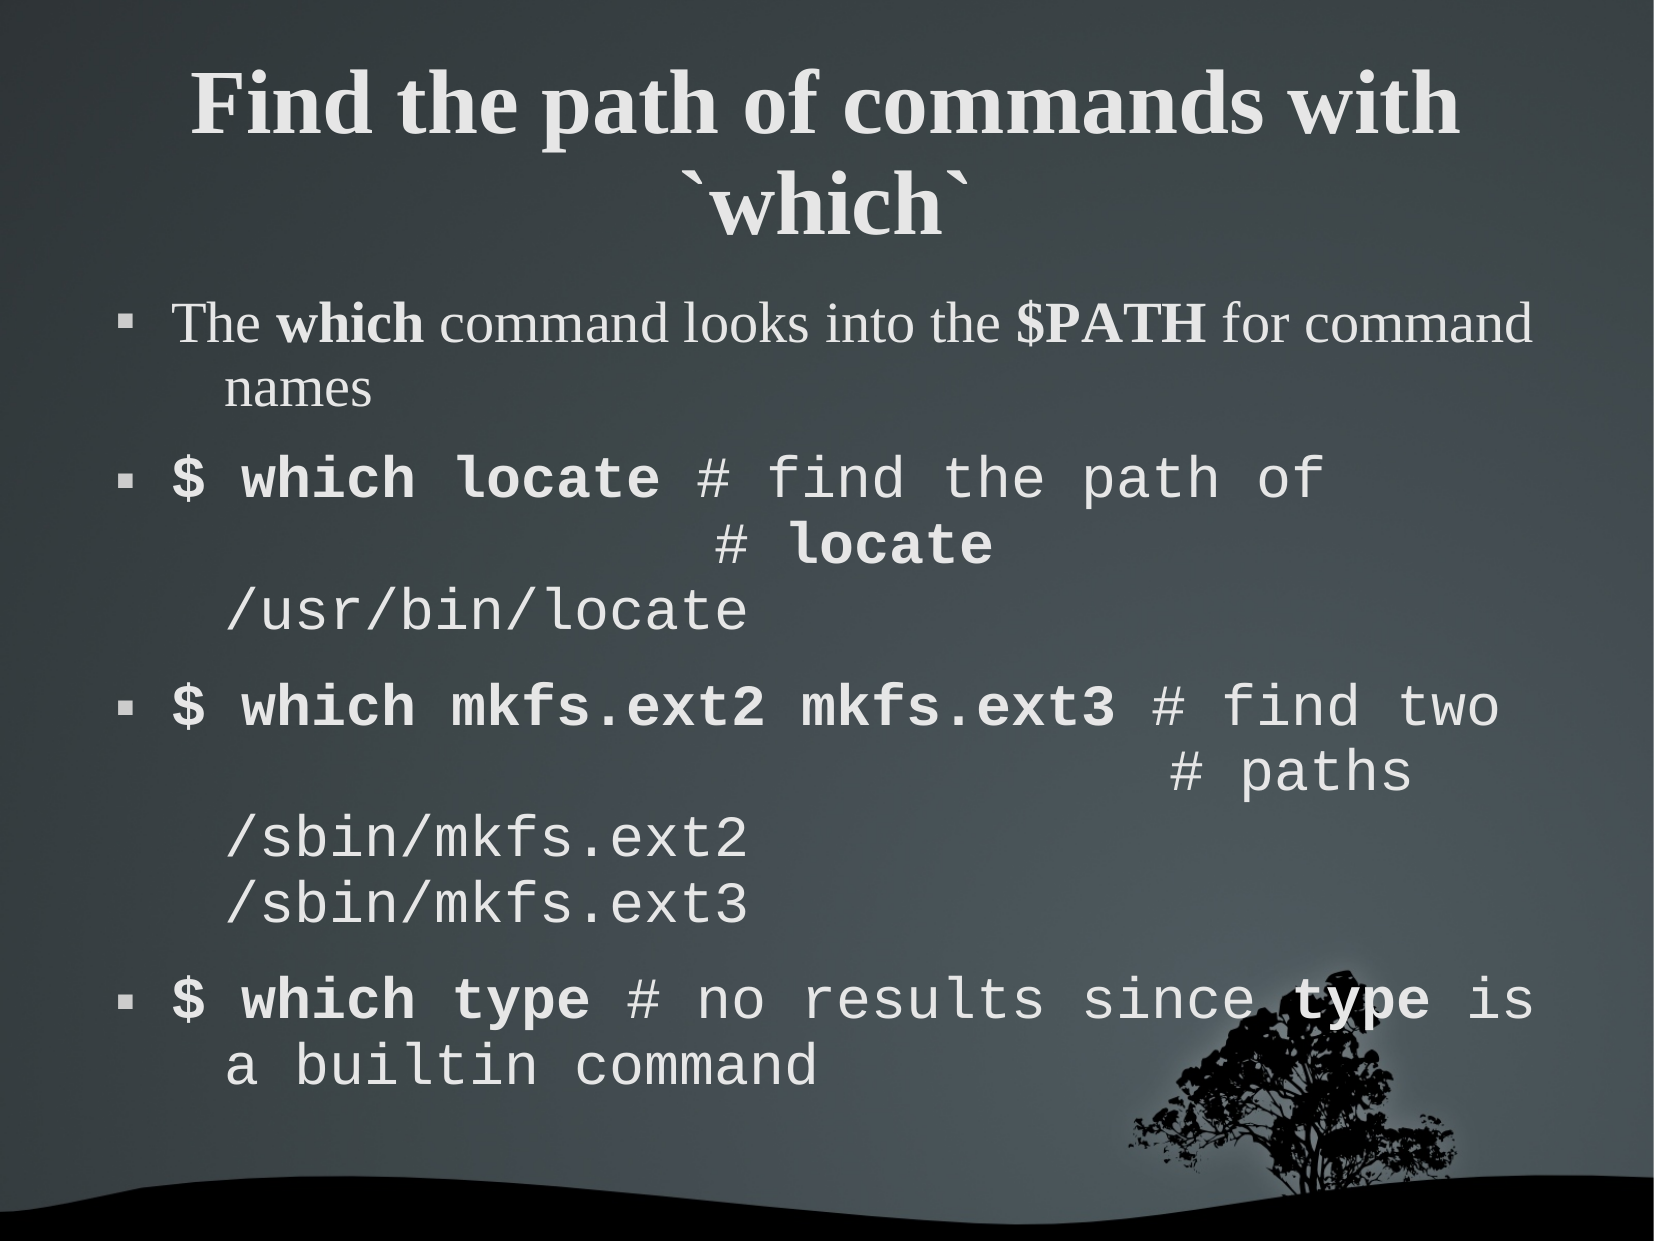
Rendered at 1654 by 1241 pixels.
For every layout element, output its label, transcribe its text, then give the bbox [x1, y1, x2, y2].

list The which command looks into the $PATH for command names $ which locate # find the path of # locate /usr/bin/locate $ which mkfs.ext2 mkfs.ext3 # find two # paths /sbin/mkfs.ext2 /sbin/mkfs.ext3 $ which type # no results since type is a builtin command [82, 290, 1571, 1109]
picture [0, 0, 1654, 1241]
title Find the path of commands with `which` [82, 33, 1571, 273]
